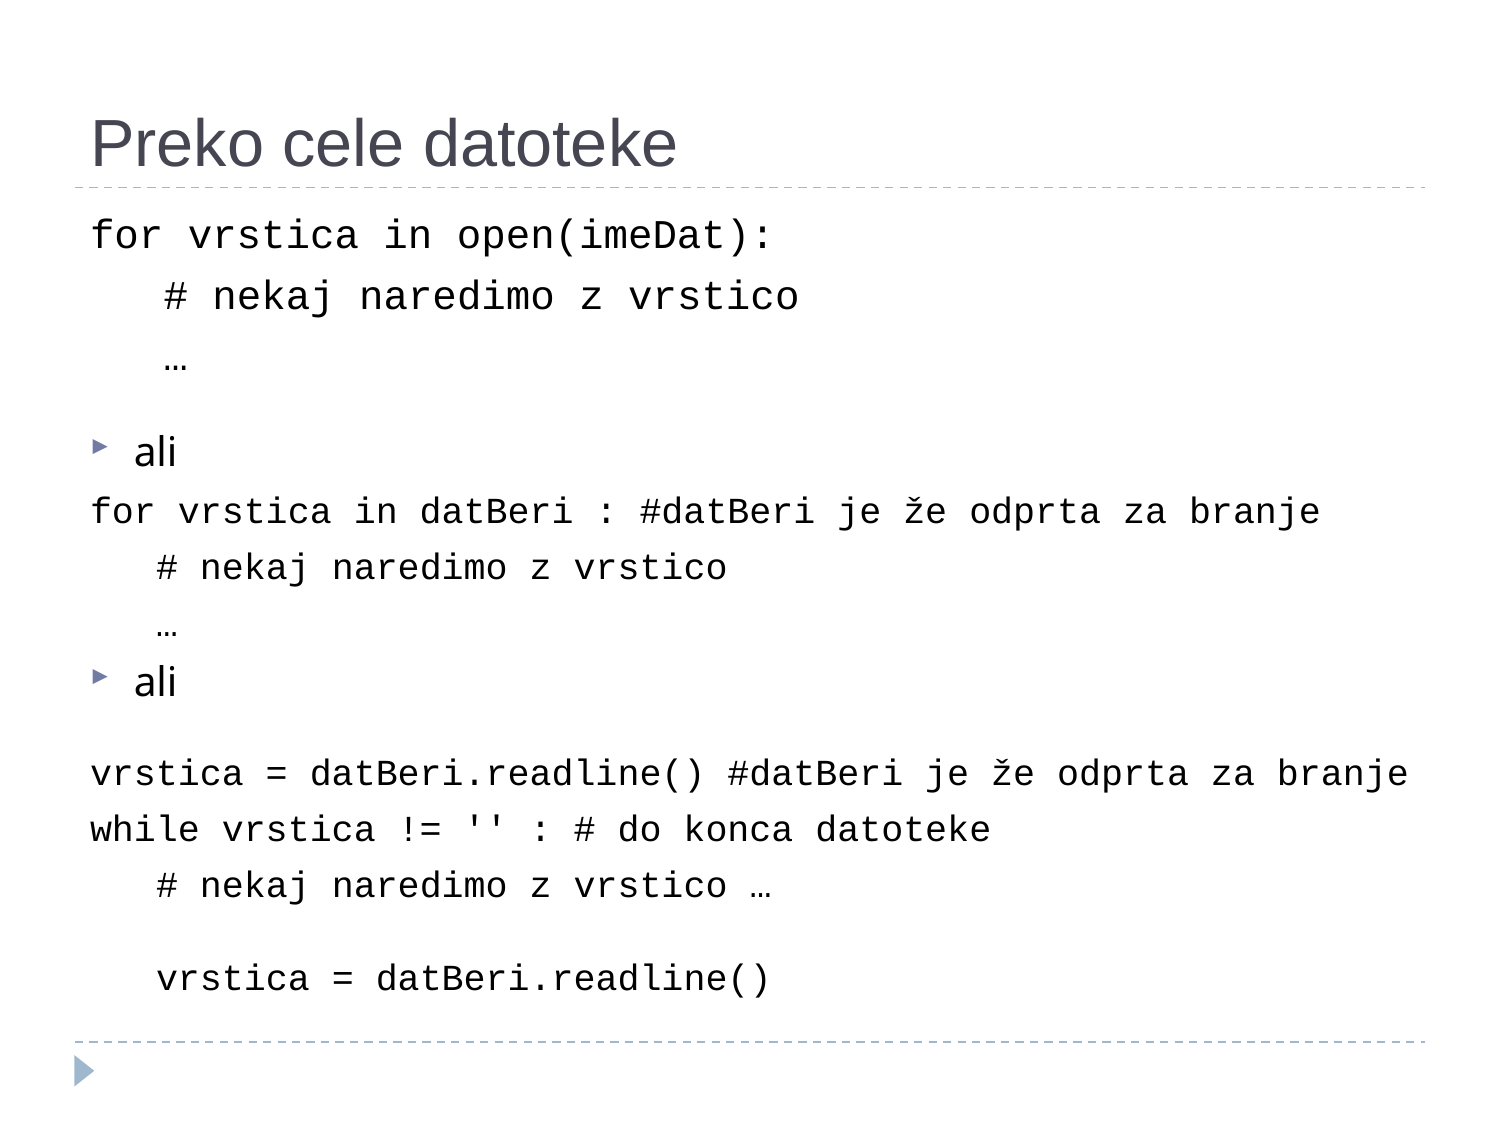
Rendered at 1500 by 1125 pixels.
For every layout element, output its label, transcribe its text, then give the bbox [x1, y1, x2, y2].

title Preko cele datoteke [75, 24, 1425, 188]
list for vrstica in open(imeDat): # nekaj naredimo z vrstico … ali for vrstica in datBeri : #datBeri je že odprta za branje # nekaj naredimo z vrstico … ali vrstica = datBeri.readline() #datBeri je že odprta za branje while vrstica != '' : # do konca datoteke # nekaj naredimo z vrstico … vrstica = datBeri.readline() [75, 200, 1465, 1010]
